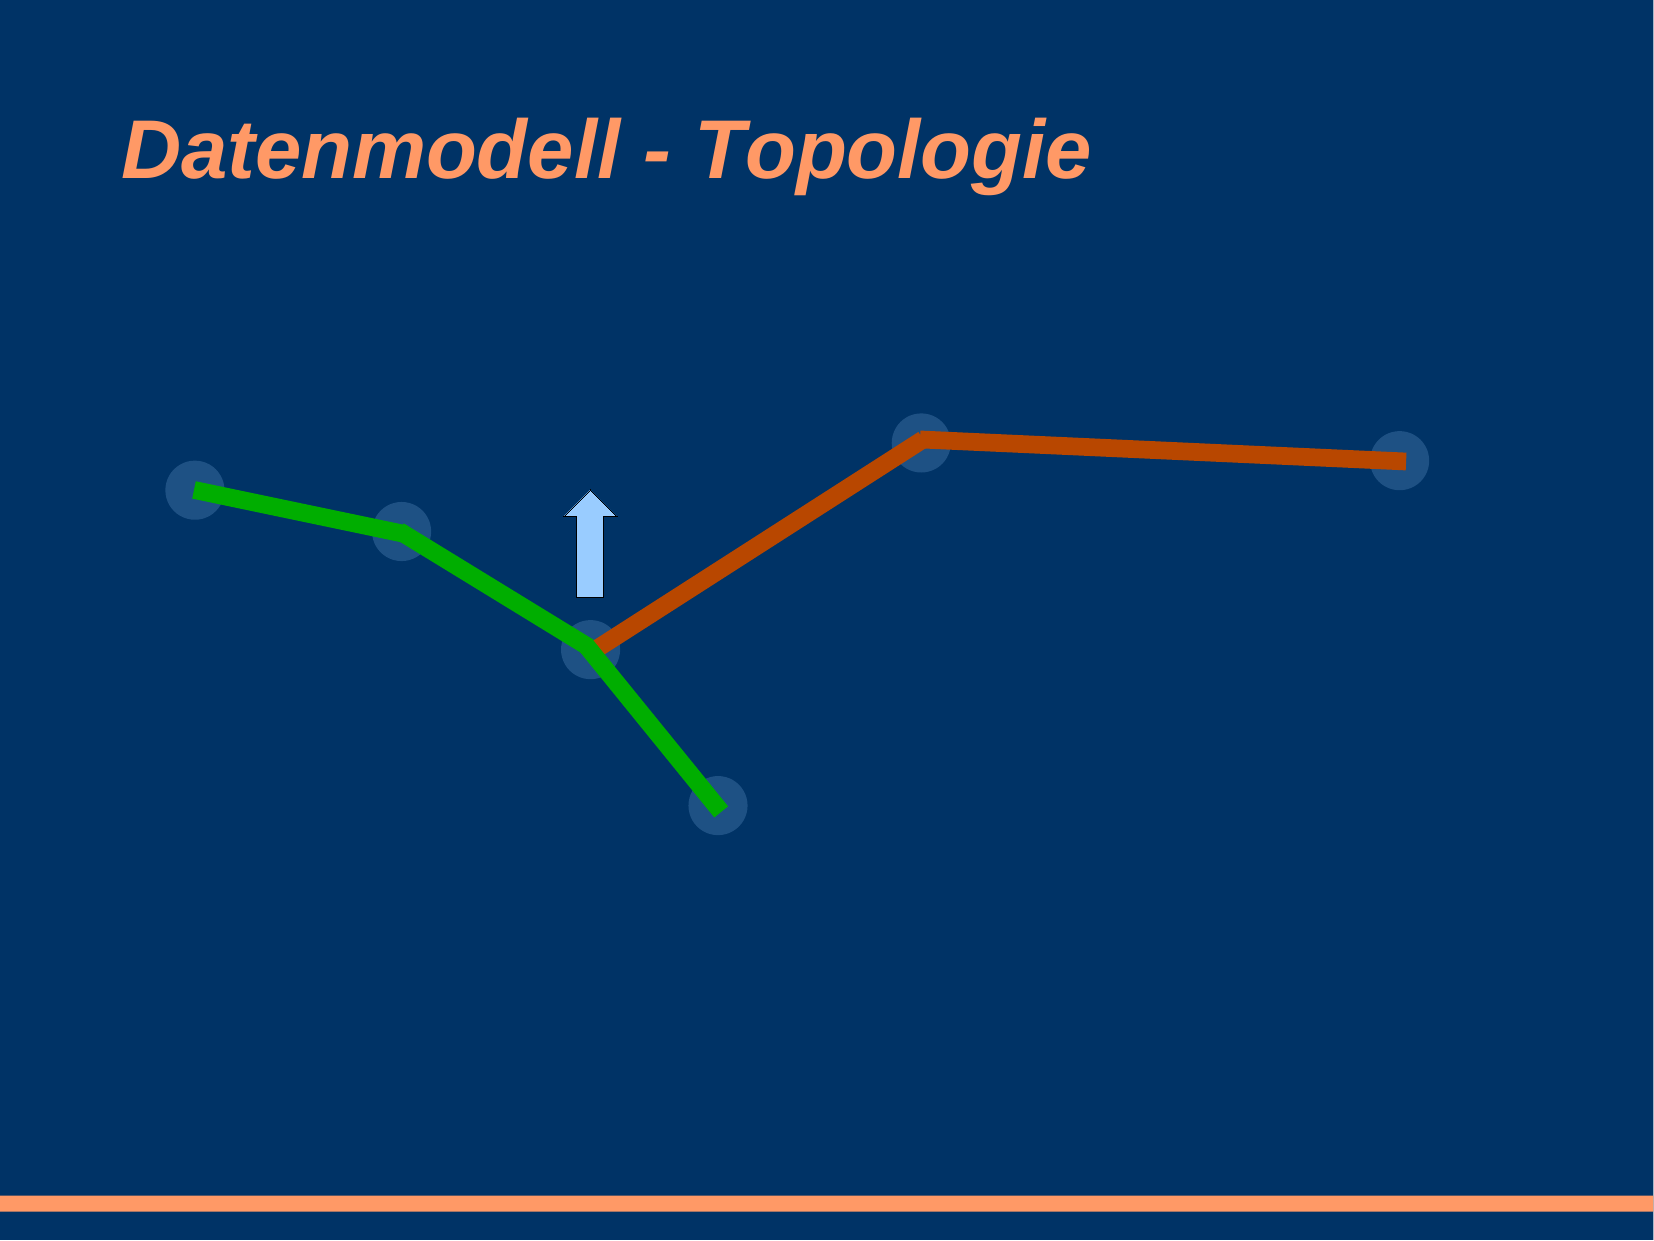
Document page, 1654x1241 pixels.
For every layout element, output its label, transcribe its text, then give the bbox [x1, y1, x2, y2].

text_box [891, 413, 949, 448]
text_box [372, 537, 420, 562]
text_box [606, 646, 621, 666]
text_box [165, 460, 225, 520]
text_box [572, 620, 611, 639]
text_box [561, 642, 600, 680]
text_box [901, 449, 950, 473]
title Datenmodell - Topologie [121, 46, 1534, 254]
text_box [1371, 431, 1430, 491]
text_box [688, 776, 748, 836]
text_box [375, 501, 432, 538]
text_box [563, 489, 618, 598]
